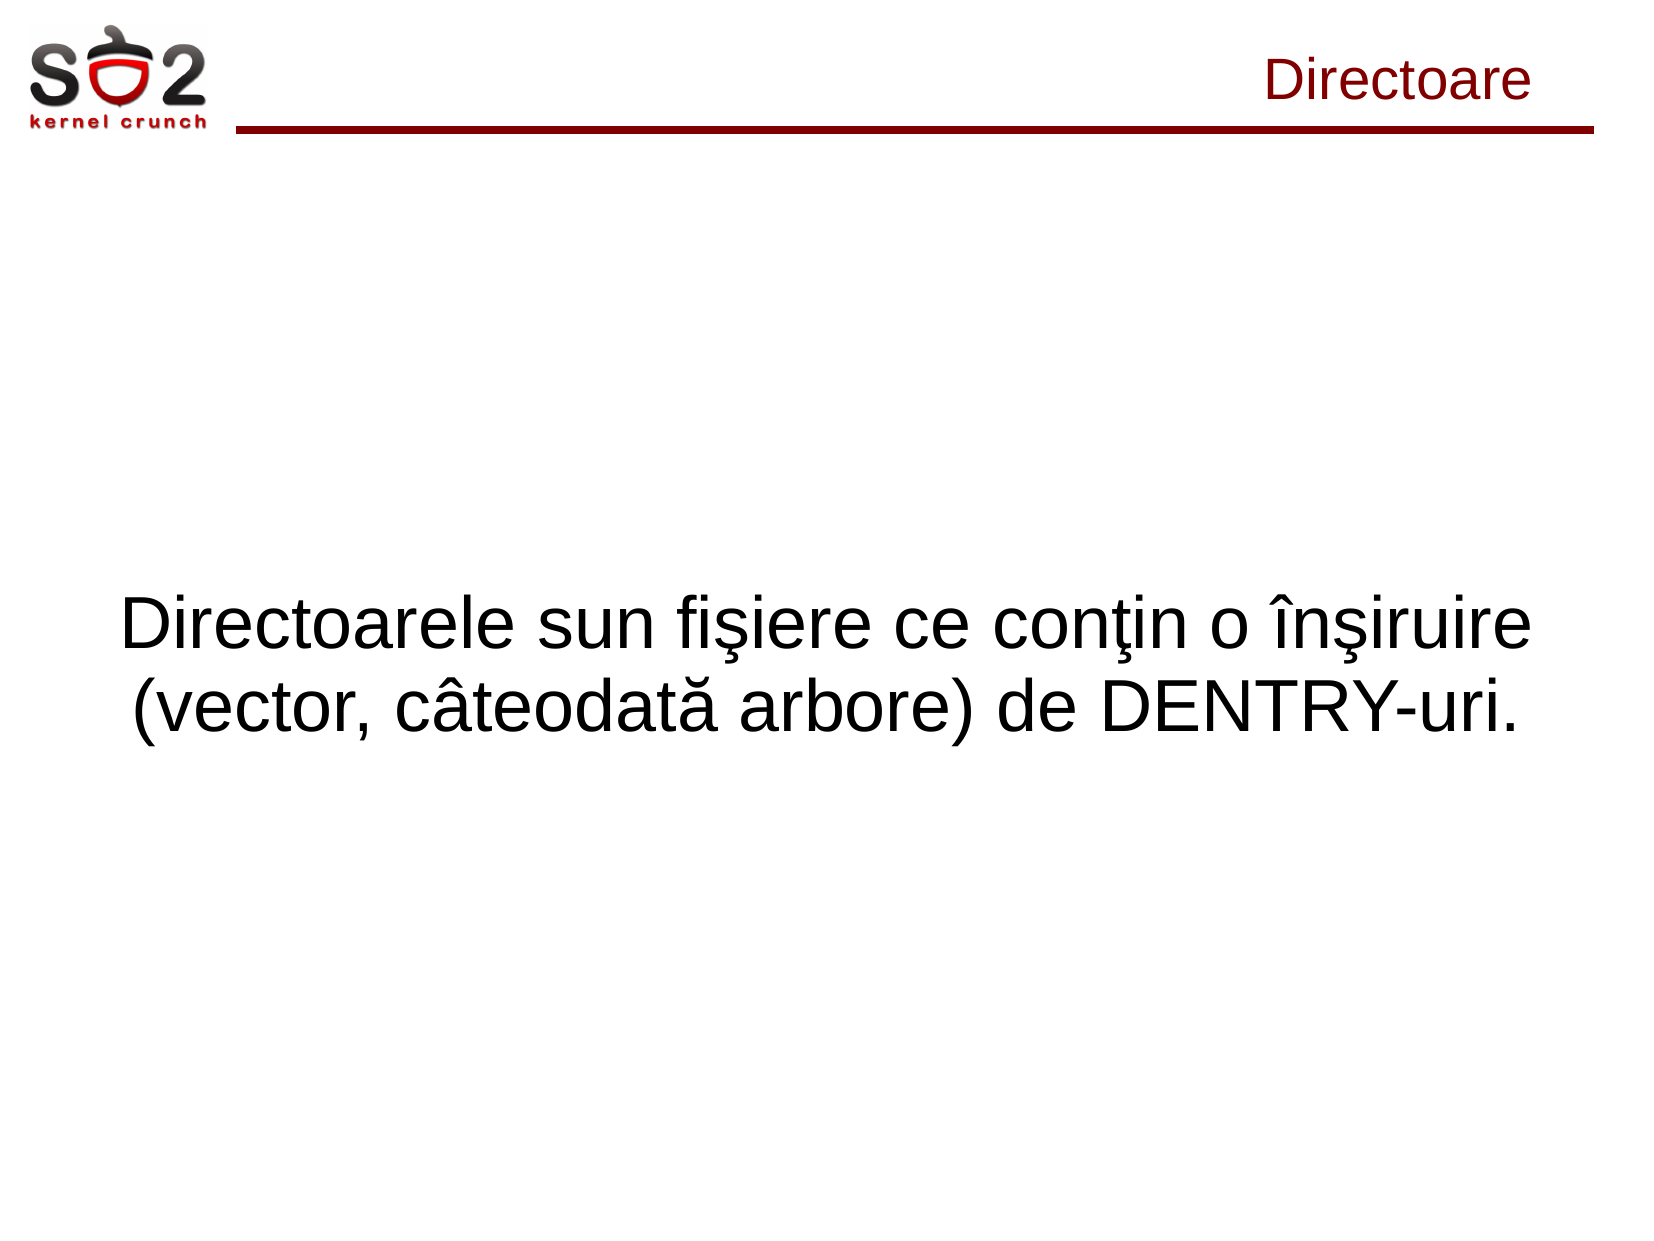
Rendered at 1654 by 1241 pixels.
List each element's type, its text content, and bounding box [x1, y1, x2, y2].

subtitle Directoarele sun fişiere ce conţin o înşiruire (vector, câteodată arbore) de DENTRY-uri. [59, 177, 1595, 1152]
picture [29, 23, 121, 130]
title Directoare [121, 11, 1534, 148]
